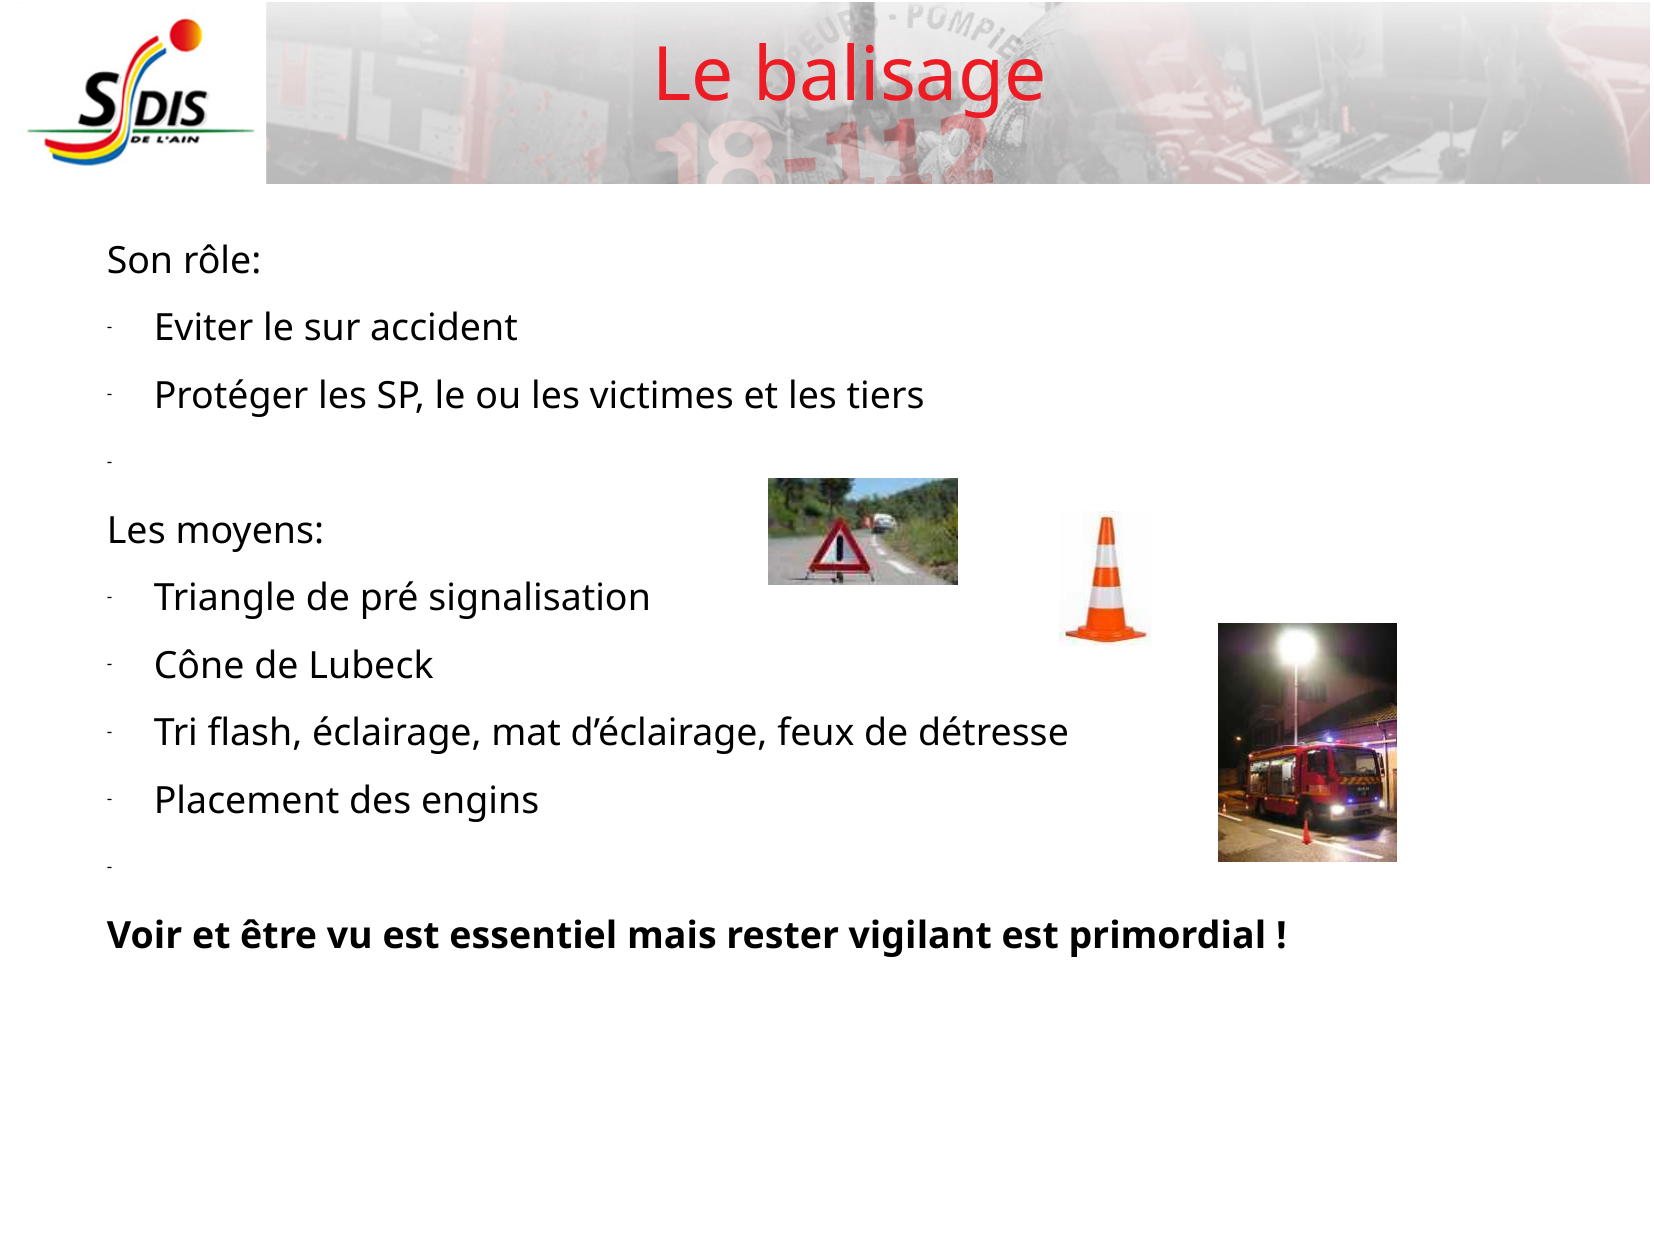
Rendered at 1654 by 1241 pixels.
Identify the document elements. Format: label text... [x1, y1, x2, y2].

picture [768, 478, 958, 585]
picture [11, 2, 1650, 184]
picture [1059, 511, 1152, 646]
title Le balisage [68, 25, 1632, 117]
list Son rôle: Eviter le sur accident Protéger les SP, le ou les victimes et les tiers Les moyens: Triangle de pré signalisation Cône de Lubeck Tri flash, éclairage, mat d’éclairage, feux de détresse Placement des engins Voir et être vu est essentiel mais rester vigilant est primordial ! [68, 205, 1397, 1085]
picture [1218, 623, 1397, 862]
